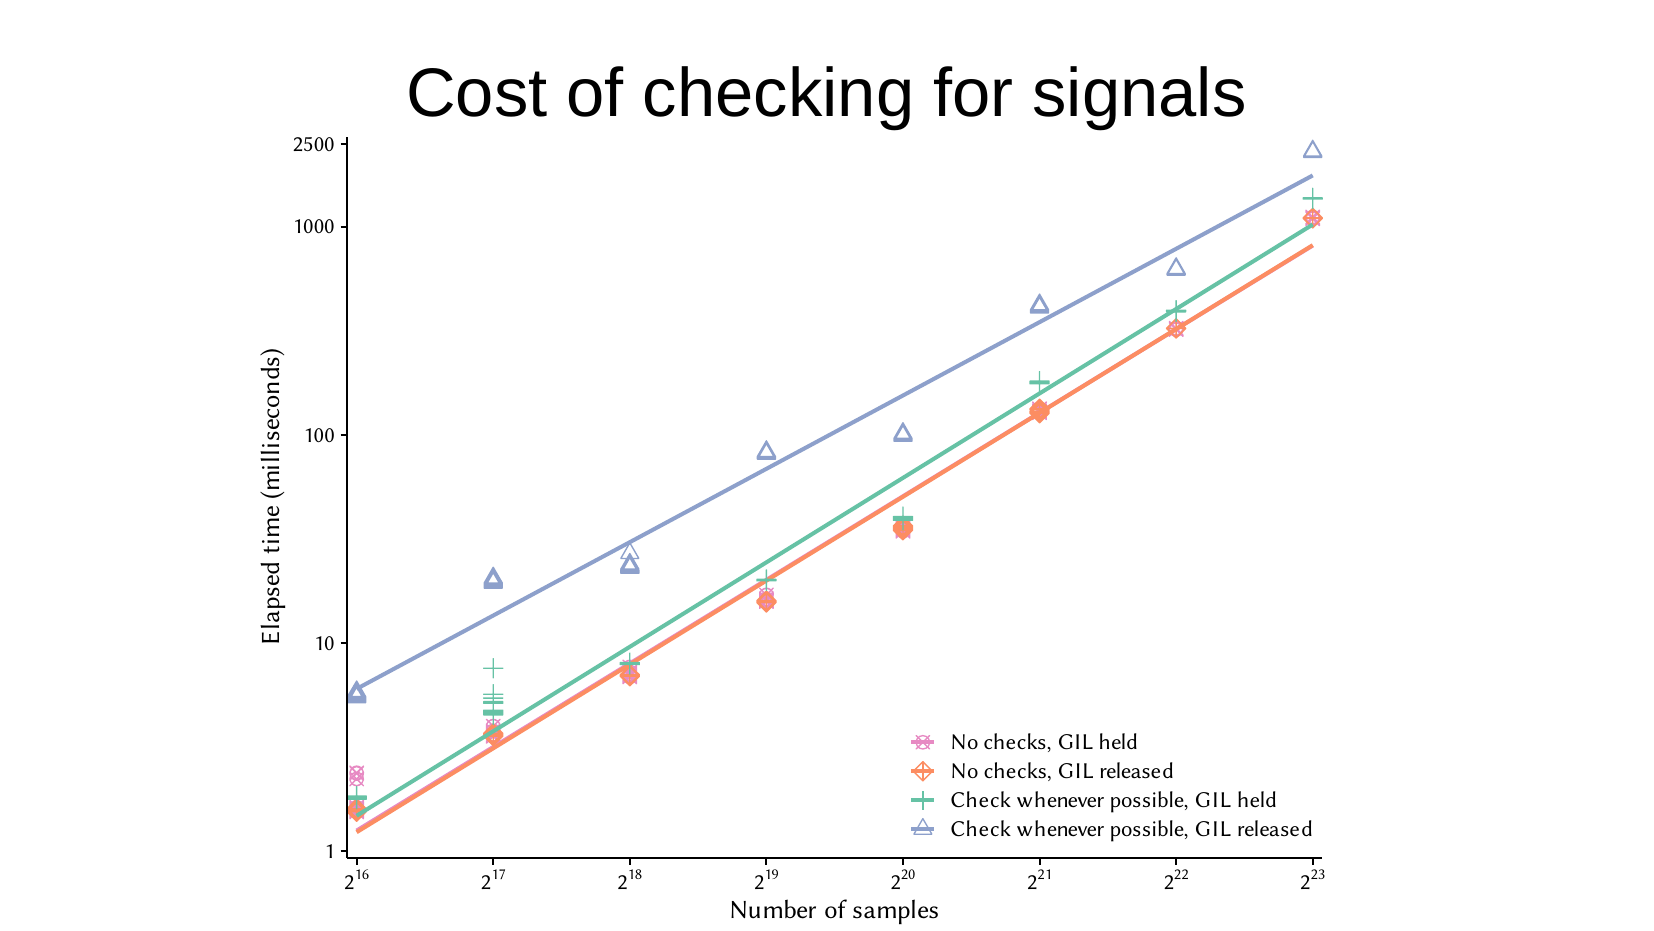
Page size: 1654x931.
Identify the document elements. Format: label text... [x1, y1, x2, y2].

title Cost of checking for signals [82, 35, 1571, 151]
picture [248, 122, 1337, 931]
